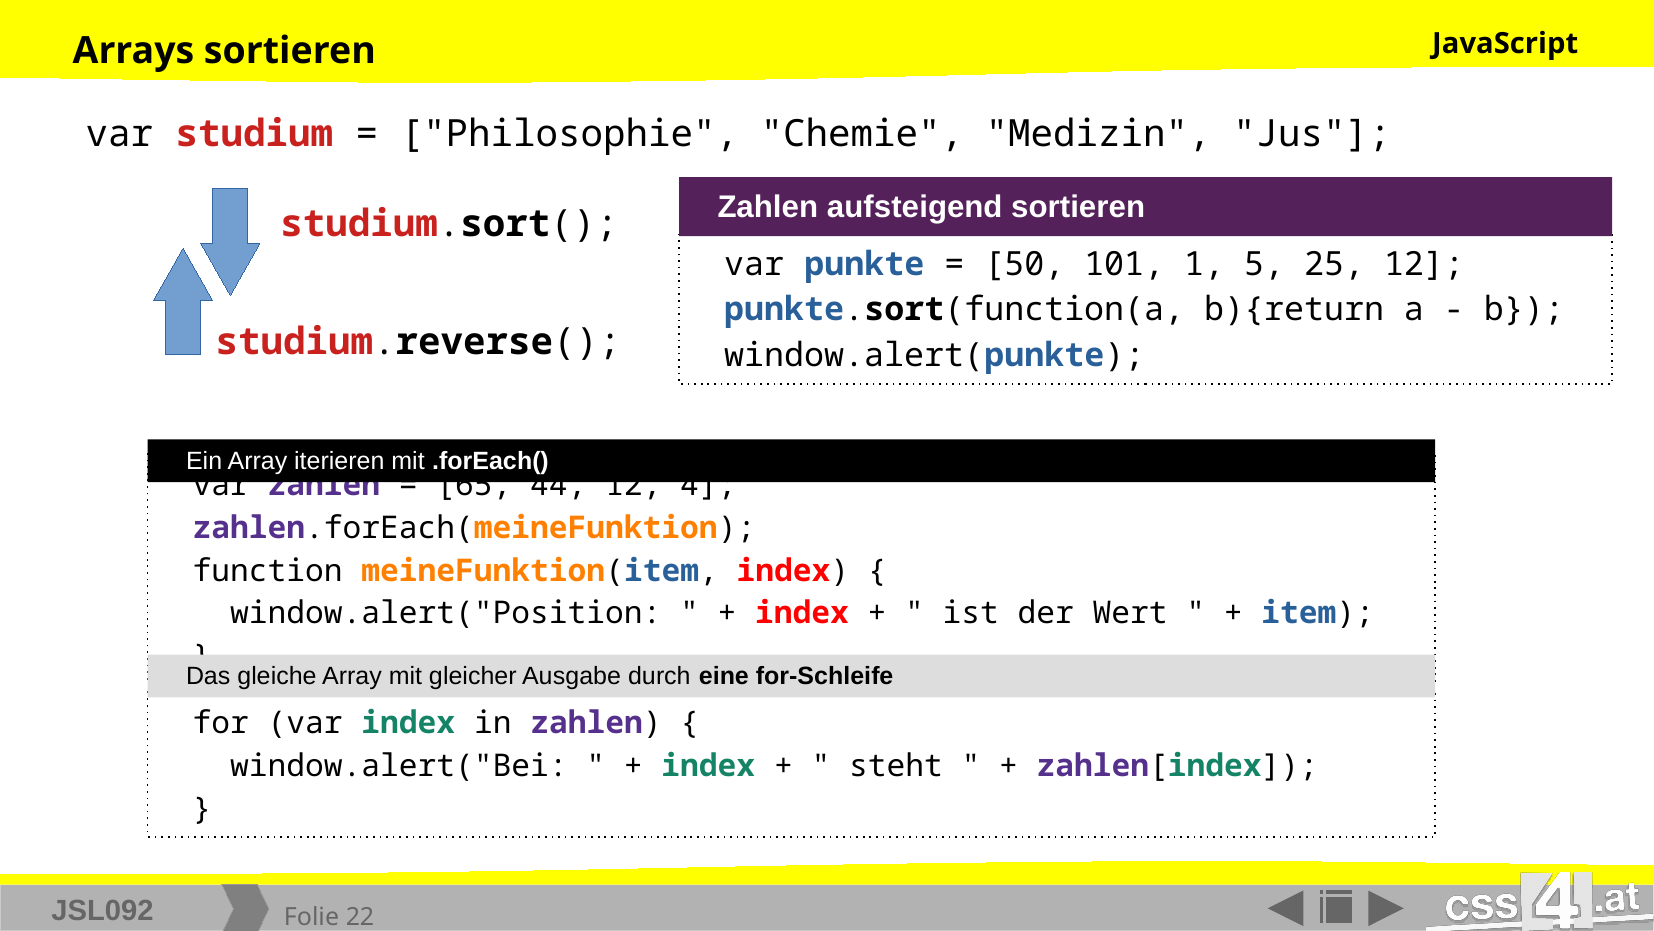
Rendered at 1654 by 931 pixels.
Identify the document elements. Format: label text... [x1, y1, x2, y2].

text_box var zahlen = [65, 44, 12, 4]; zahlen.forEach(meineFunktion); function meineFunktion(item, index) { window.alert("Position: " + index + " ist der Wert " + item); } [147, 483, 1436, 654]
text_box [200, 188, 260, 296]
text_box [0, 861, 1654, 931]
text_box JSL092 [36, 886, 209, 931]
text_box Folie <Foliennummer> [269, 891, 542, 931]
picture [1426, 872, 1654, 931]
text_box var punkte = [50, 101, 1, 5, 25, 12]; punkte.sort(function(a, b){return a - b}); window.alert(punkte); [679, 237, 1613, 380]
text_box [153, 248, 213, 355]
text_box var studium = ["Philosophie", "Chemie", "Medizin", "Jus"]; [59, 87, 1418, 178]
text_box JavaScript [1417, 15, 1607, 60]
text_box [0, 0, 1654, 83]
text_box studium.sort(); [265, 188, 656, 242]
text_box studium.reverse(); [200, 307, 674, 367]
text_box Ein Array iterieren mit .forEach() [147, 439, 1436, 483]
text_box Arrays sortieren [57, 16, 469, 69]
text_box Das gleiche Array mit gleicher Ausgabe durch eine for-Schleife [147, 654, 1436, 698]
text_box for (var index in zahlen) { window.alert("Bei: " + index + " steht " + zahlen[index]); } [147, 698, 1436, 832]
text_box Zahlen aufsteigend sortieren [679, 177, 1613, 237]
